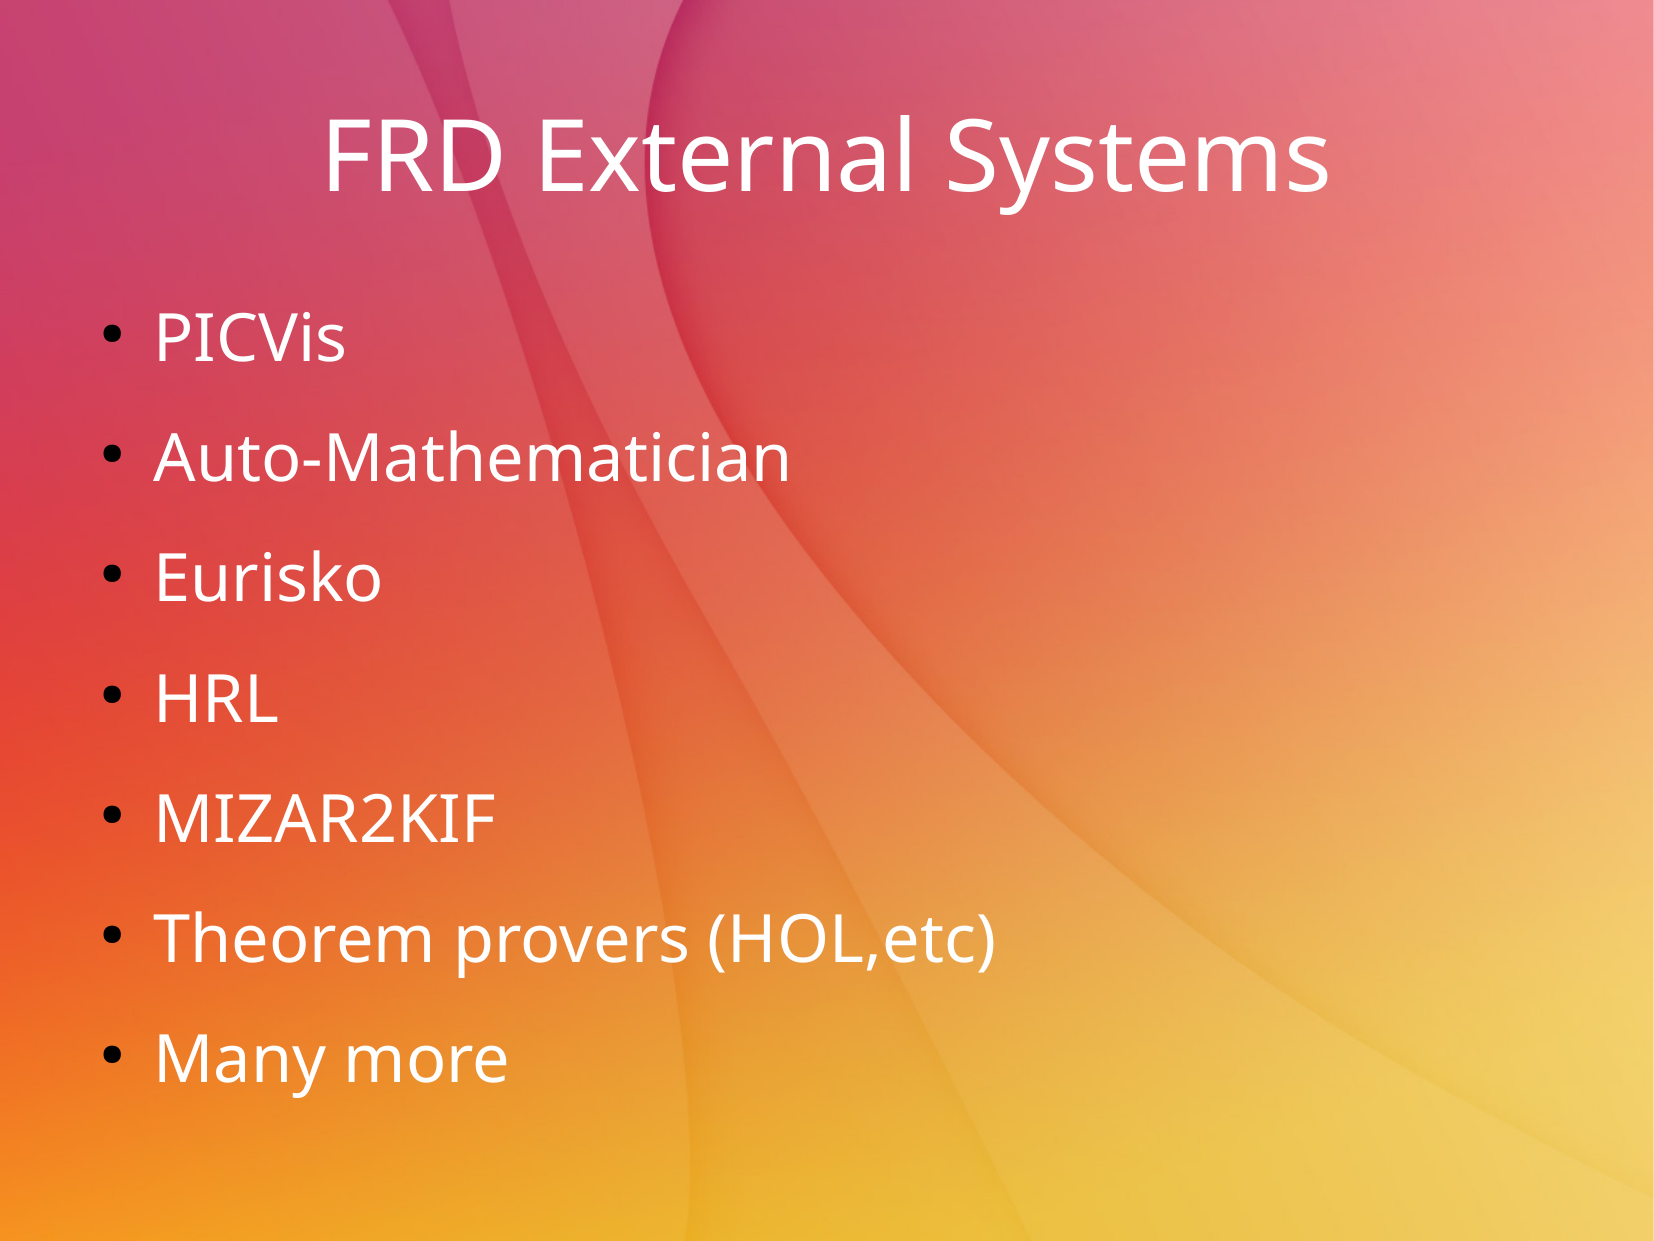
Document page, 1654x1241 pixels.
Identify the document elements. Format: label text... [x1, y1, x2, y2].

picture [0, 0, 1654, 1241]
list PICVis Auto-Mathematician Eurisko HRL MIZAR2KIF Theorem provers (HOL,etc) Many more [82, 290, 1571, 1094]
title FRD External Systems [82, 56, 1571, 250]
